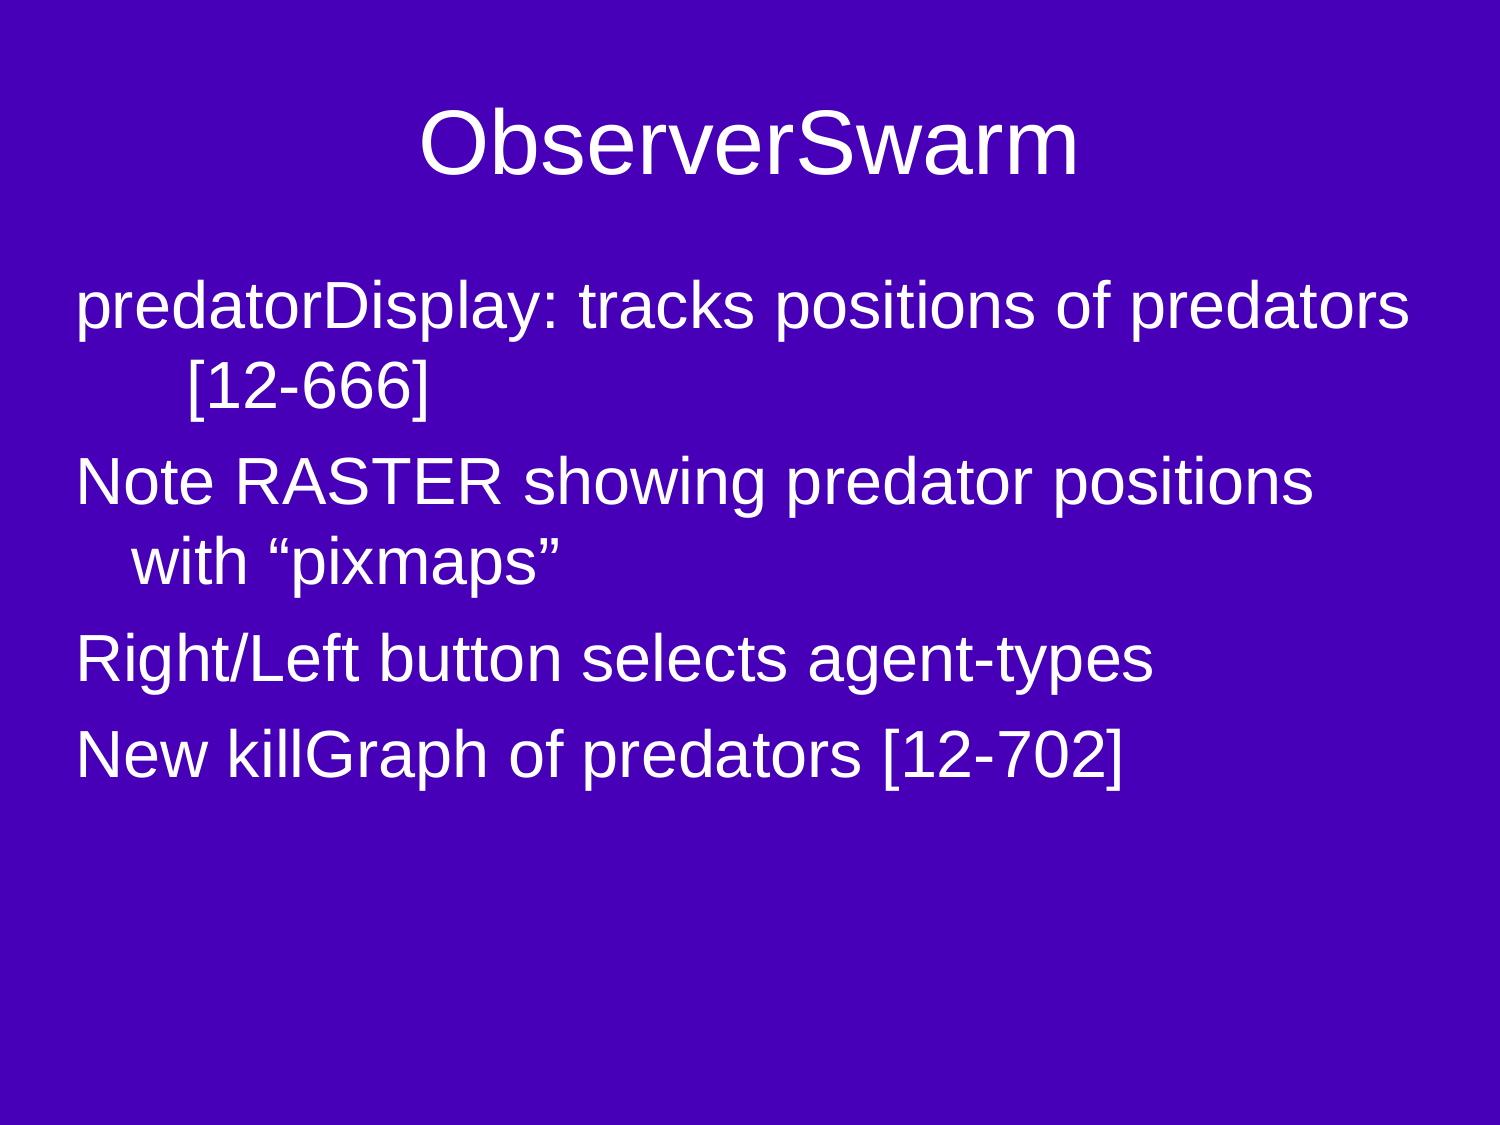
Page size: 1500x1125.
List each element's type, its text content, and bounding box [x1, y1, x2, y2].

list predatorDisplay: tracks positions of predators [12-666] Note RASTER showing predator positions with “pixmaps” Right/Left button selects agent-types New killGraph of predators [12-702] [75, 262, 1426, 1006]
title ObserverSwarm [75, 45, 1426, 233]
